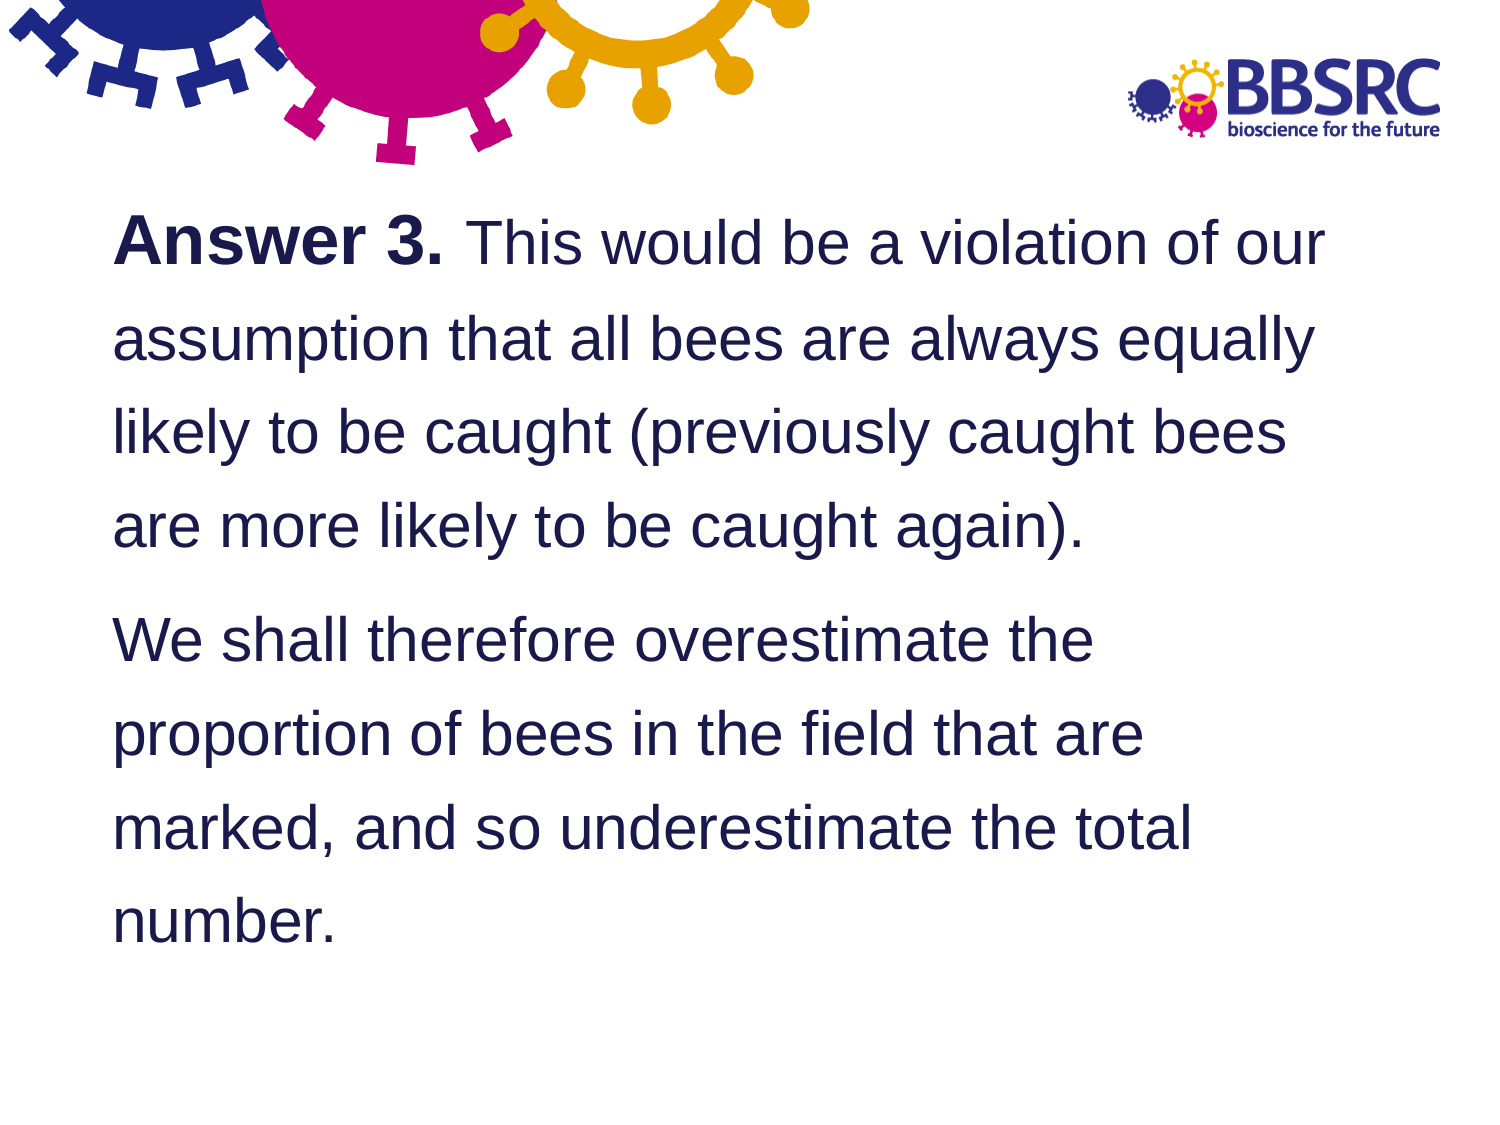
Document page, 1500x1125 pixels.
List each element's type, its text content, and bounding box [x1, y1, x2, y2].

list Answer 3. This would be a violation of our assumption that all bees are always equally likely to be caught (previously caught bees are more likely to be caught again). We shall therefore overestimate the proportion of bees in the field that are marked, and so underestimate the total number. [112, 172, 1377, 1106]
